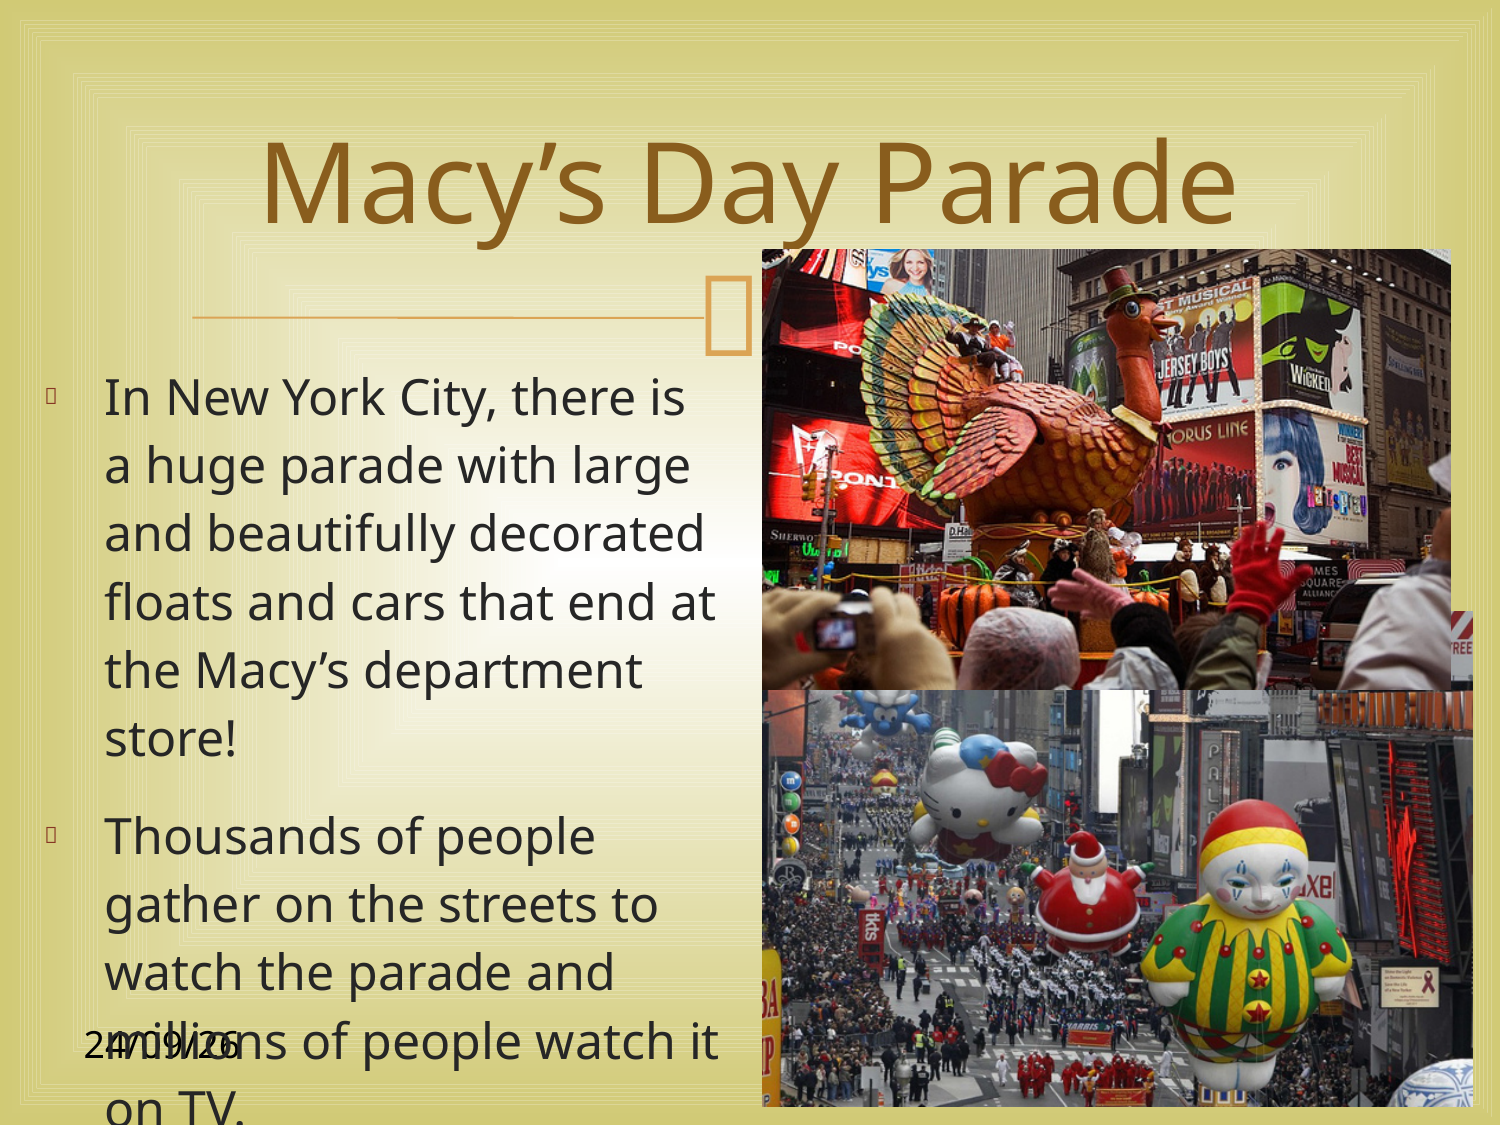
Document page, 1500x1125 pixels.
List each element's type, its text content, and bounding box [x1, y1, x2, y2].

list In New York City, there is a huge parade with large and beautifully decorated floats and cars that end at the Macy’s department store! Thousands of people gather on the streets to watch the parade and millions of people watch it on TV. [29, 354, 739, 976]
title Macy’s Day Parade [112, 93, 1386, 267]
picture [762, 249, 1473, 1107]
